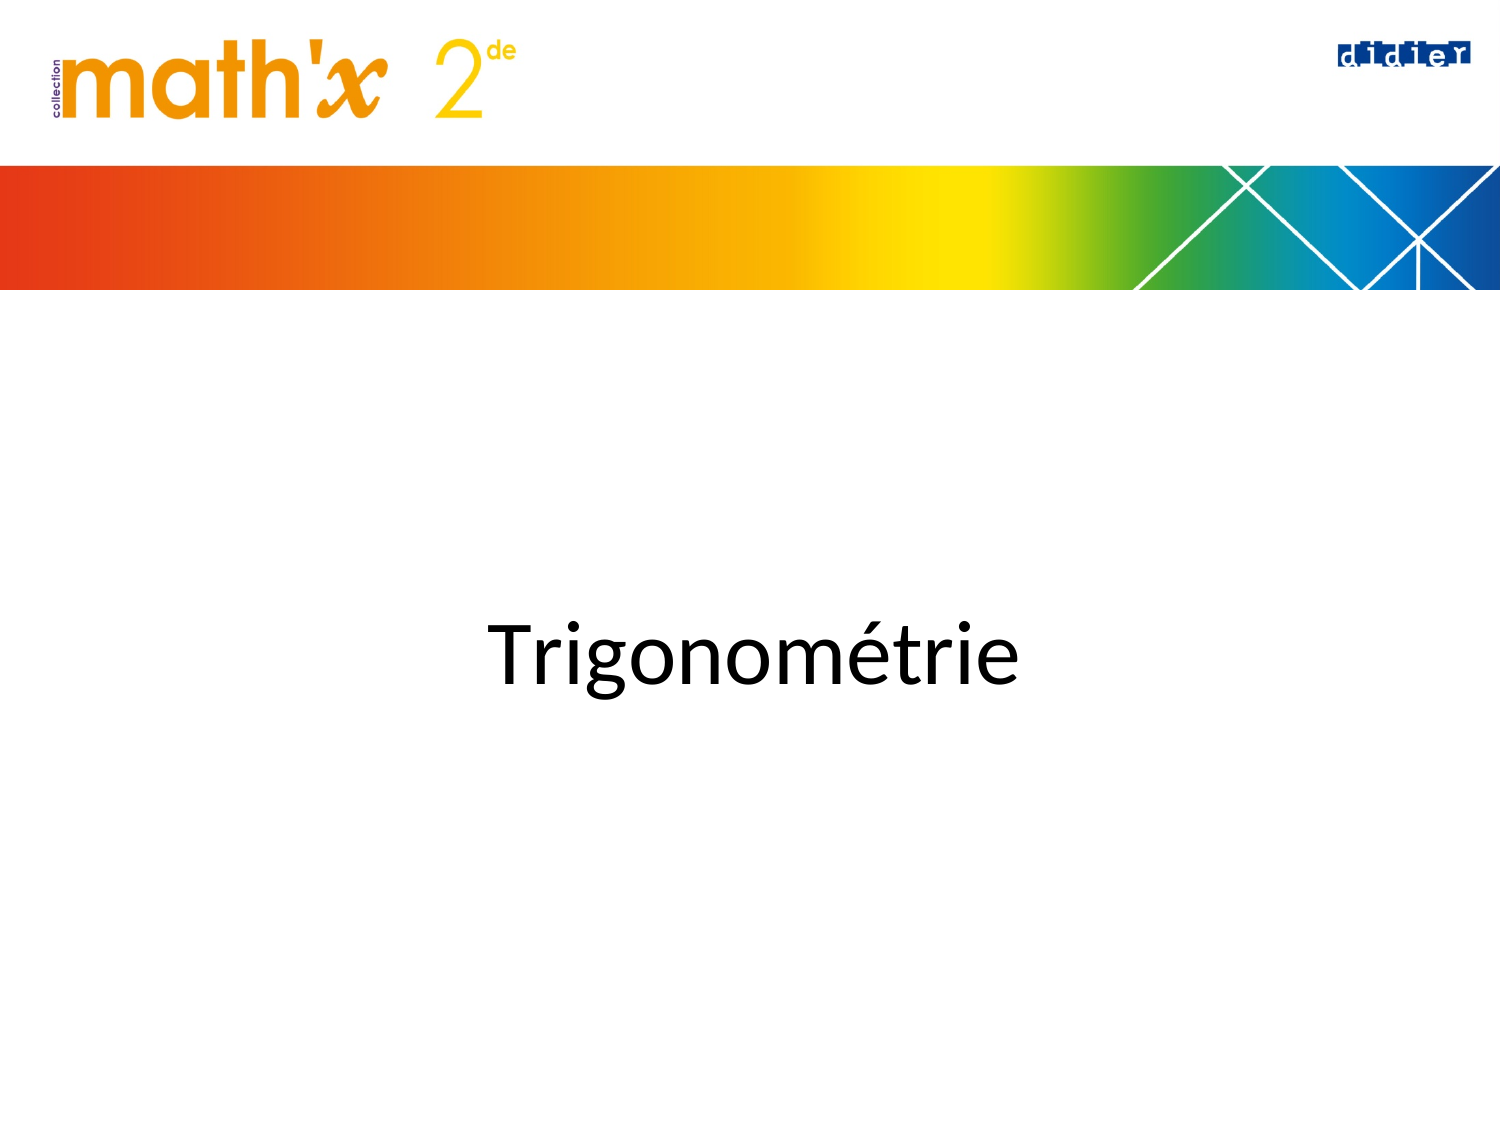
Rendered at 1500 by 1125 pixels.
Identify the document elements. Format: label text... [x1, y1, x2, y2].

title Trigonométrie [117, 527, 1393, 769]
picture [0, 0, 1500, 290]
